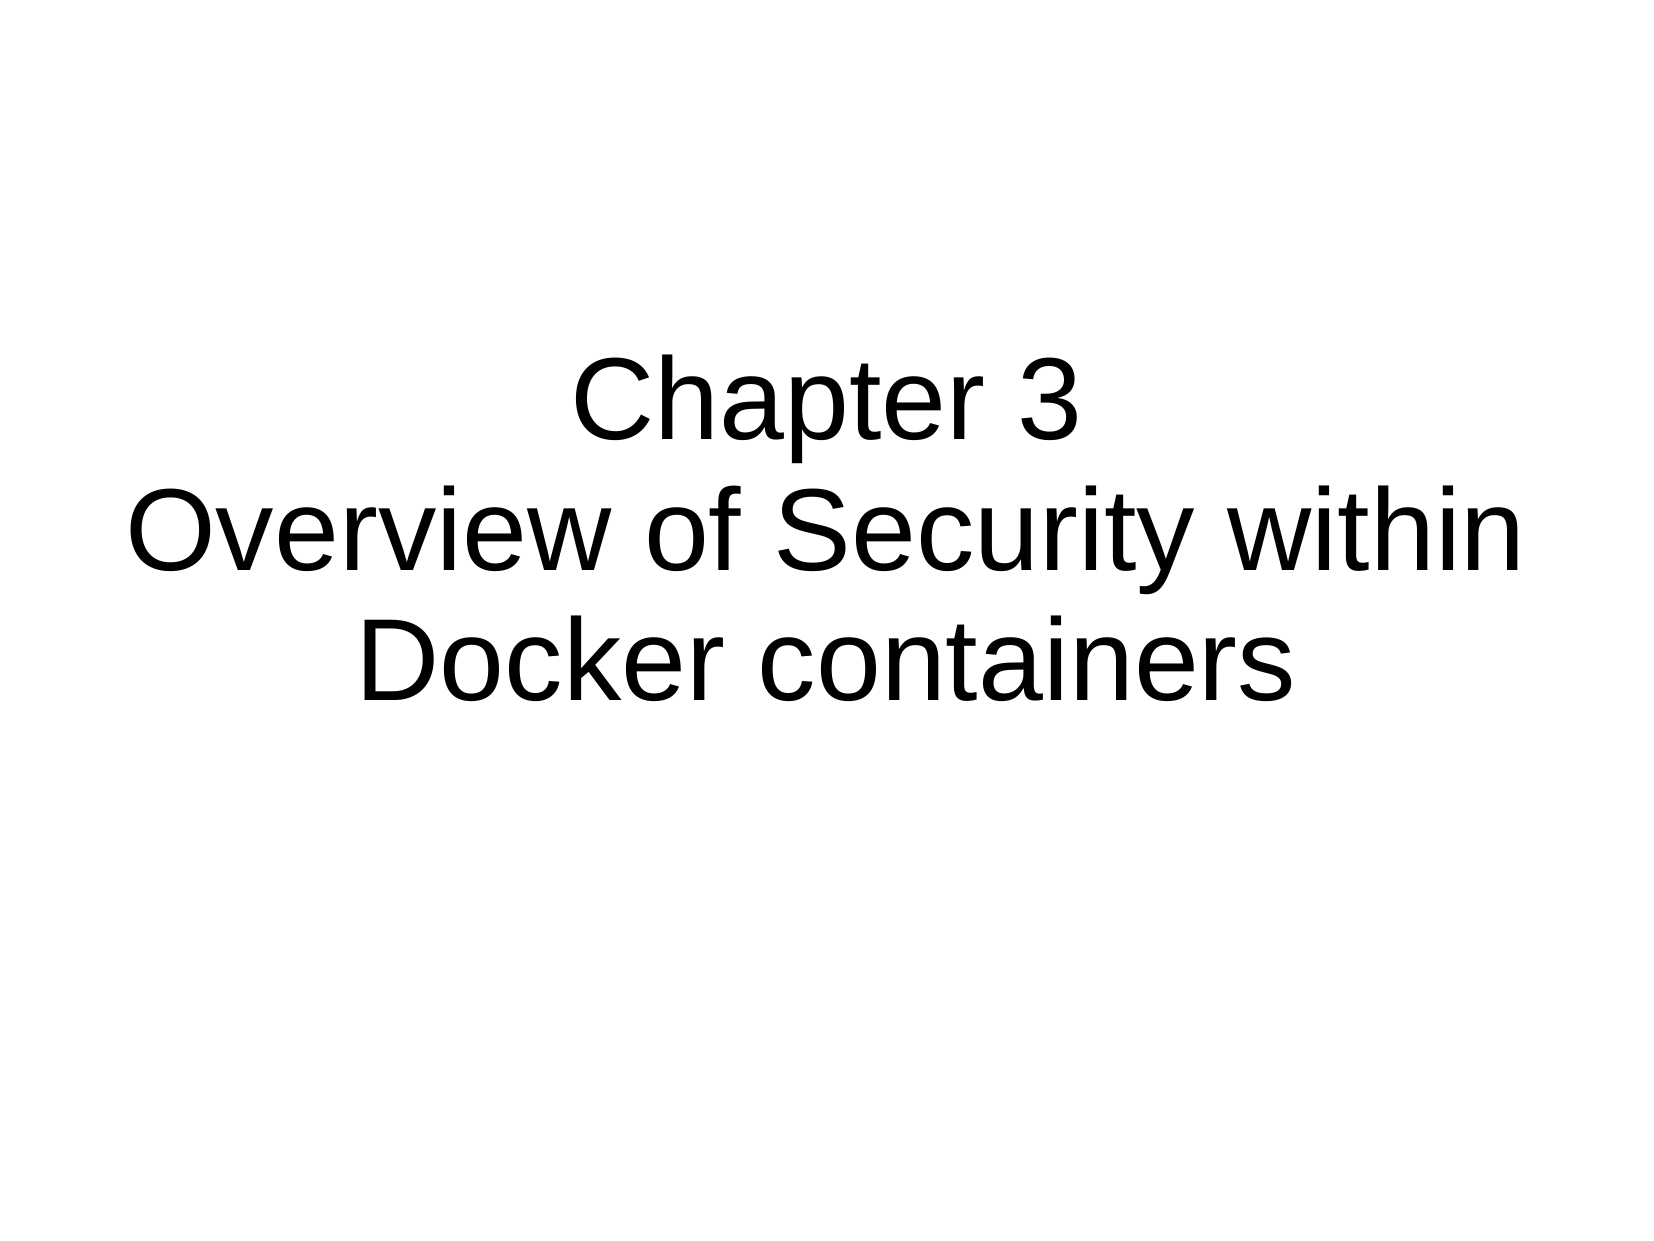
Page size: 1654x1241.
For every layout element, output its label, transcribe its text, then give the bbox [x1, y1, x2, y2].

subtitle Chapter 3 Overview of Security within Docker containers [82, 49, 1571, 1010]
